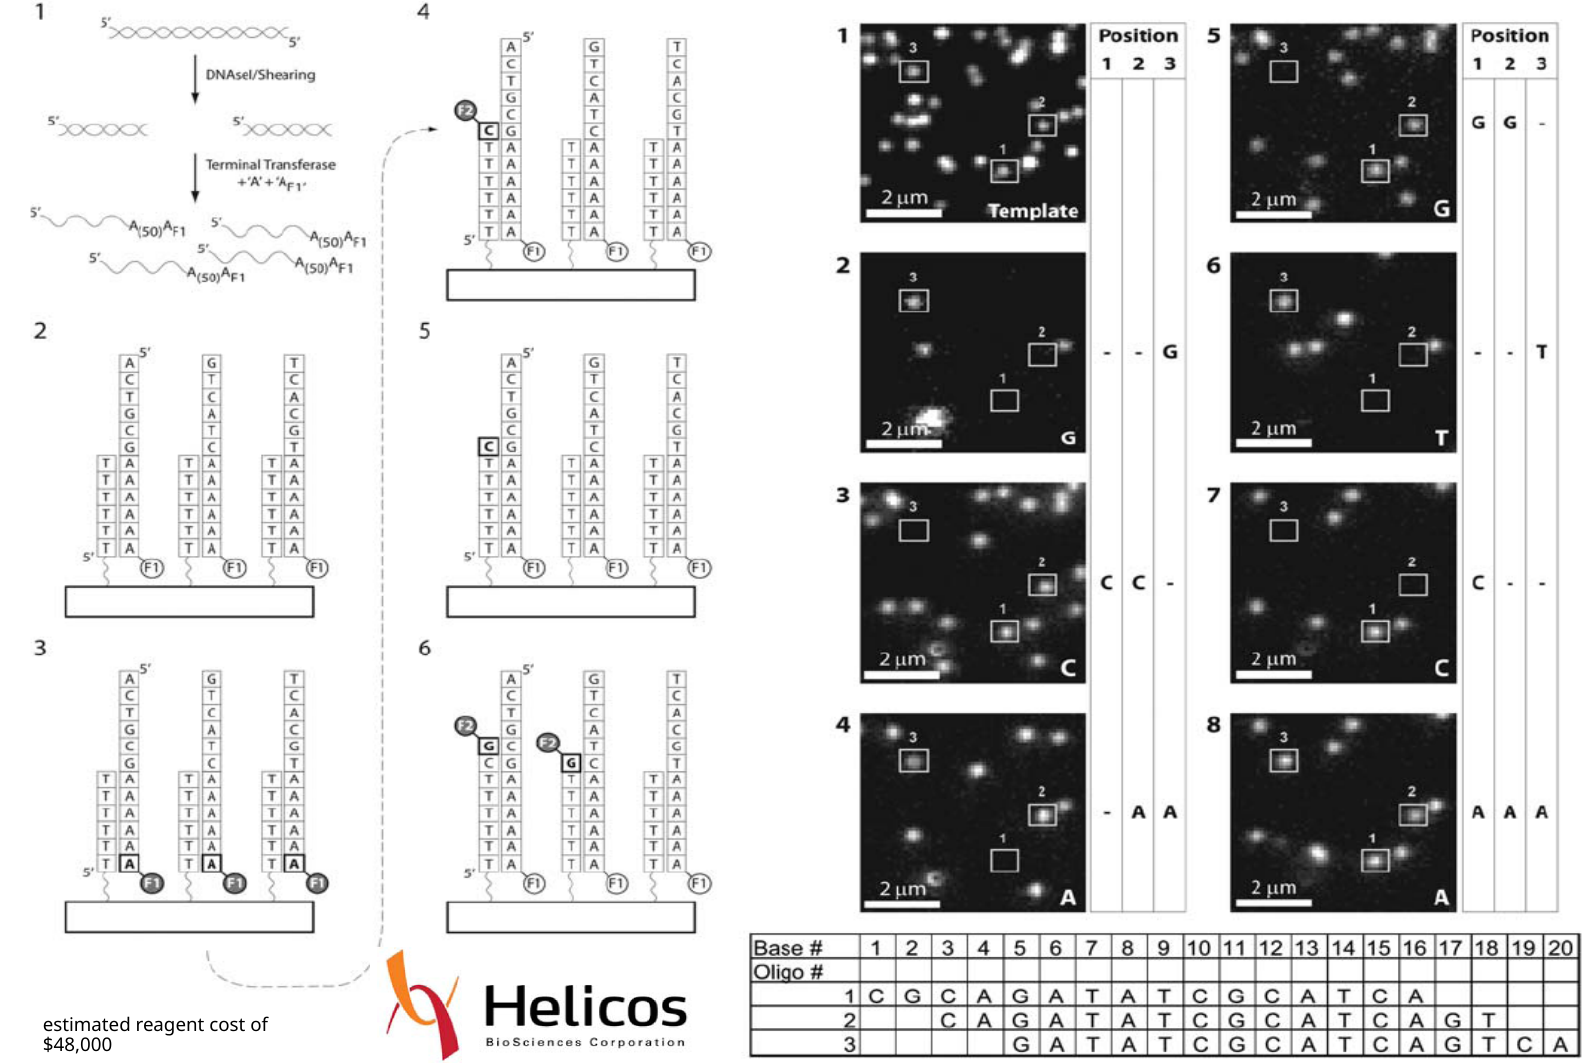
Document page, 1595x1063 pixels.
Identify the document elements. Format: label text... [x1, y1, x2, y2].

picture [16, 0, 1583, 1063]
text_box estimated reagent cost of $48,000 [28, 1006, 301, 1038]
